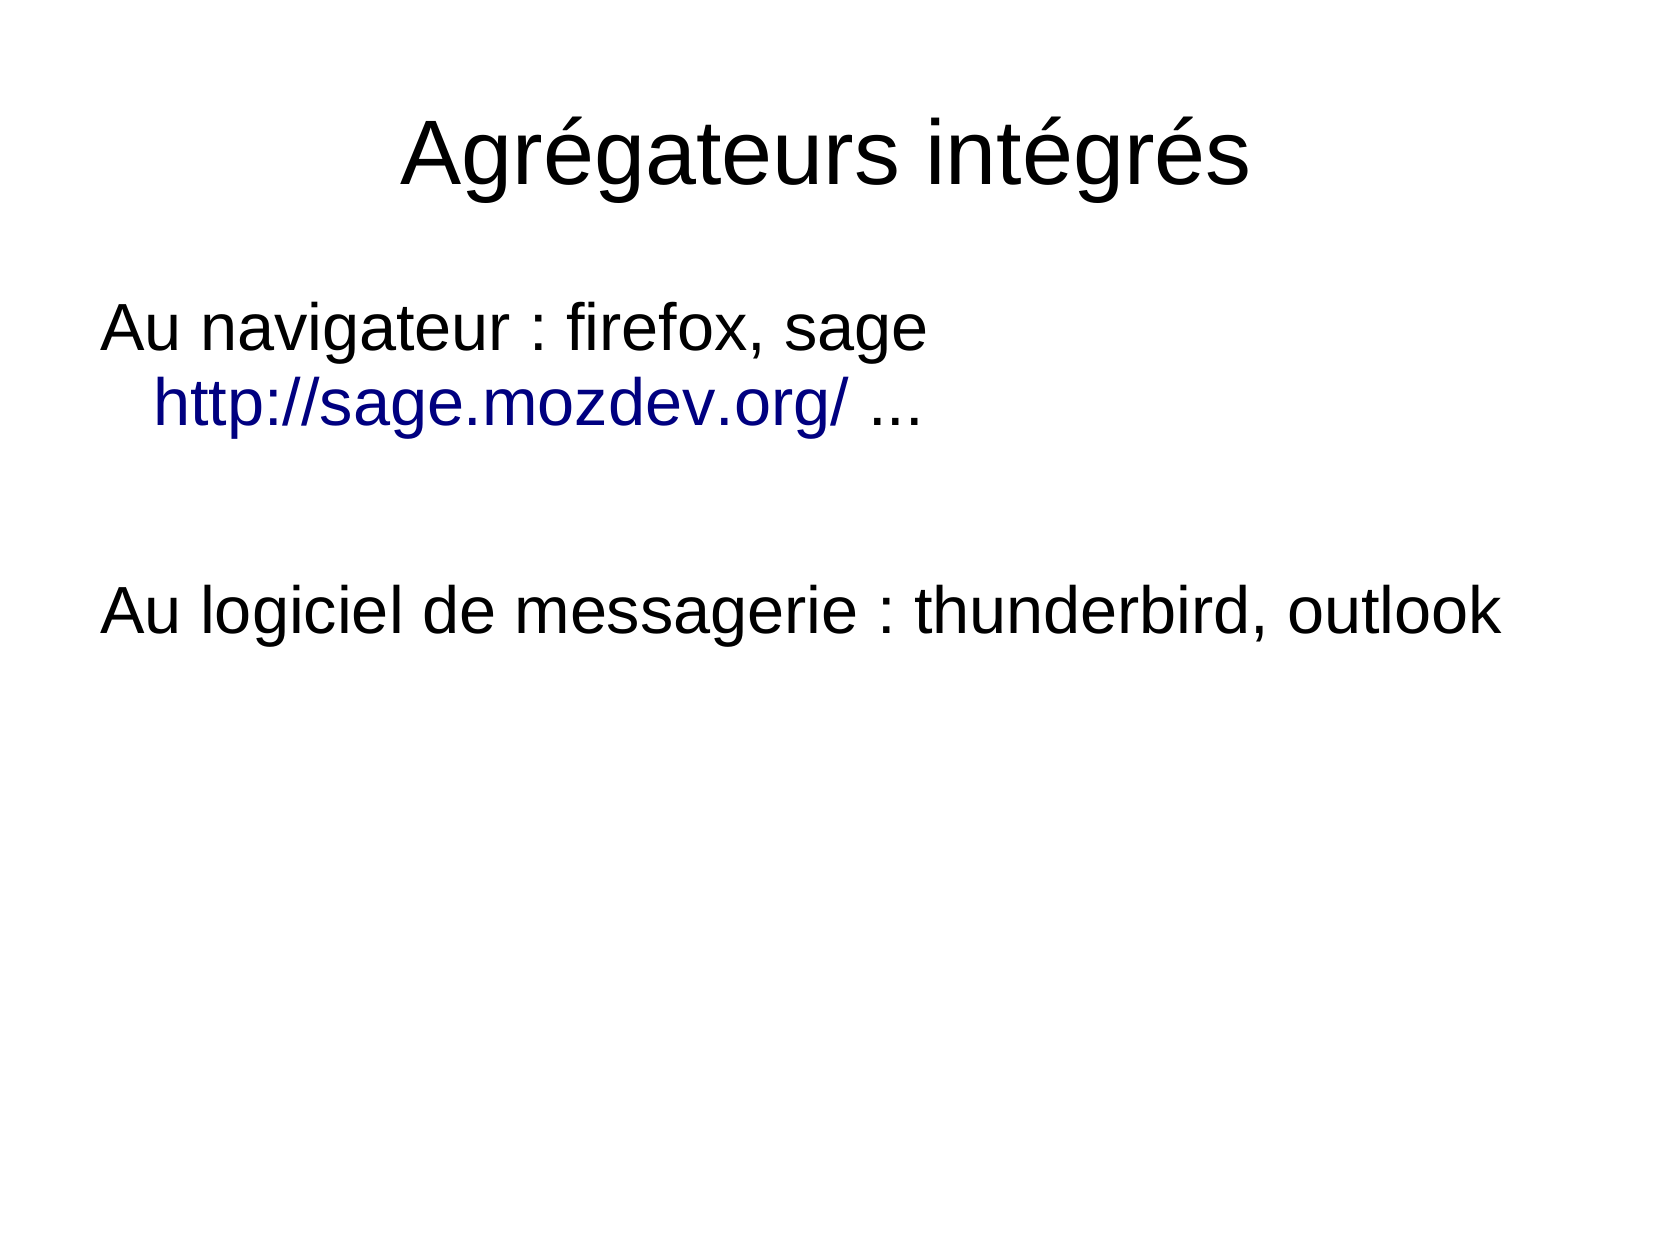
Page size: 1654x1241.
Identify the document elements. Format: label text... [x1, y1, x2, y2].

title Agrégateurs intégrés [82, 49, 1571, 257]
list Au navigateur : firefox, sage http://sage.mozdev.org/ ... Au logiciel de messagerie : thunderbird, outlook [82, 290, 1571, 1109]
